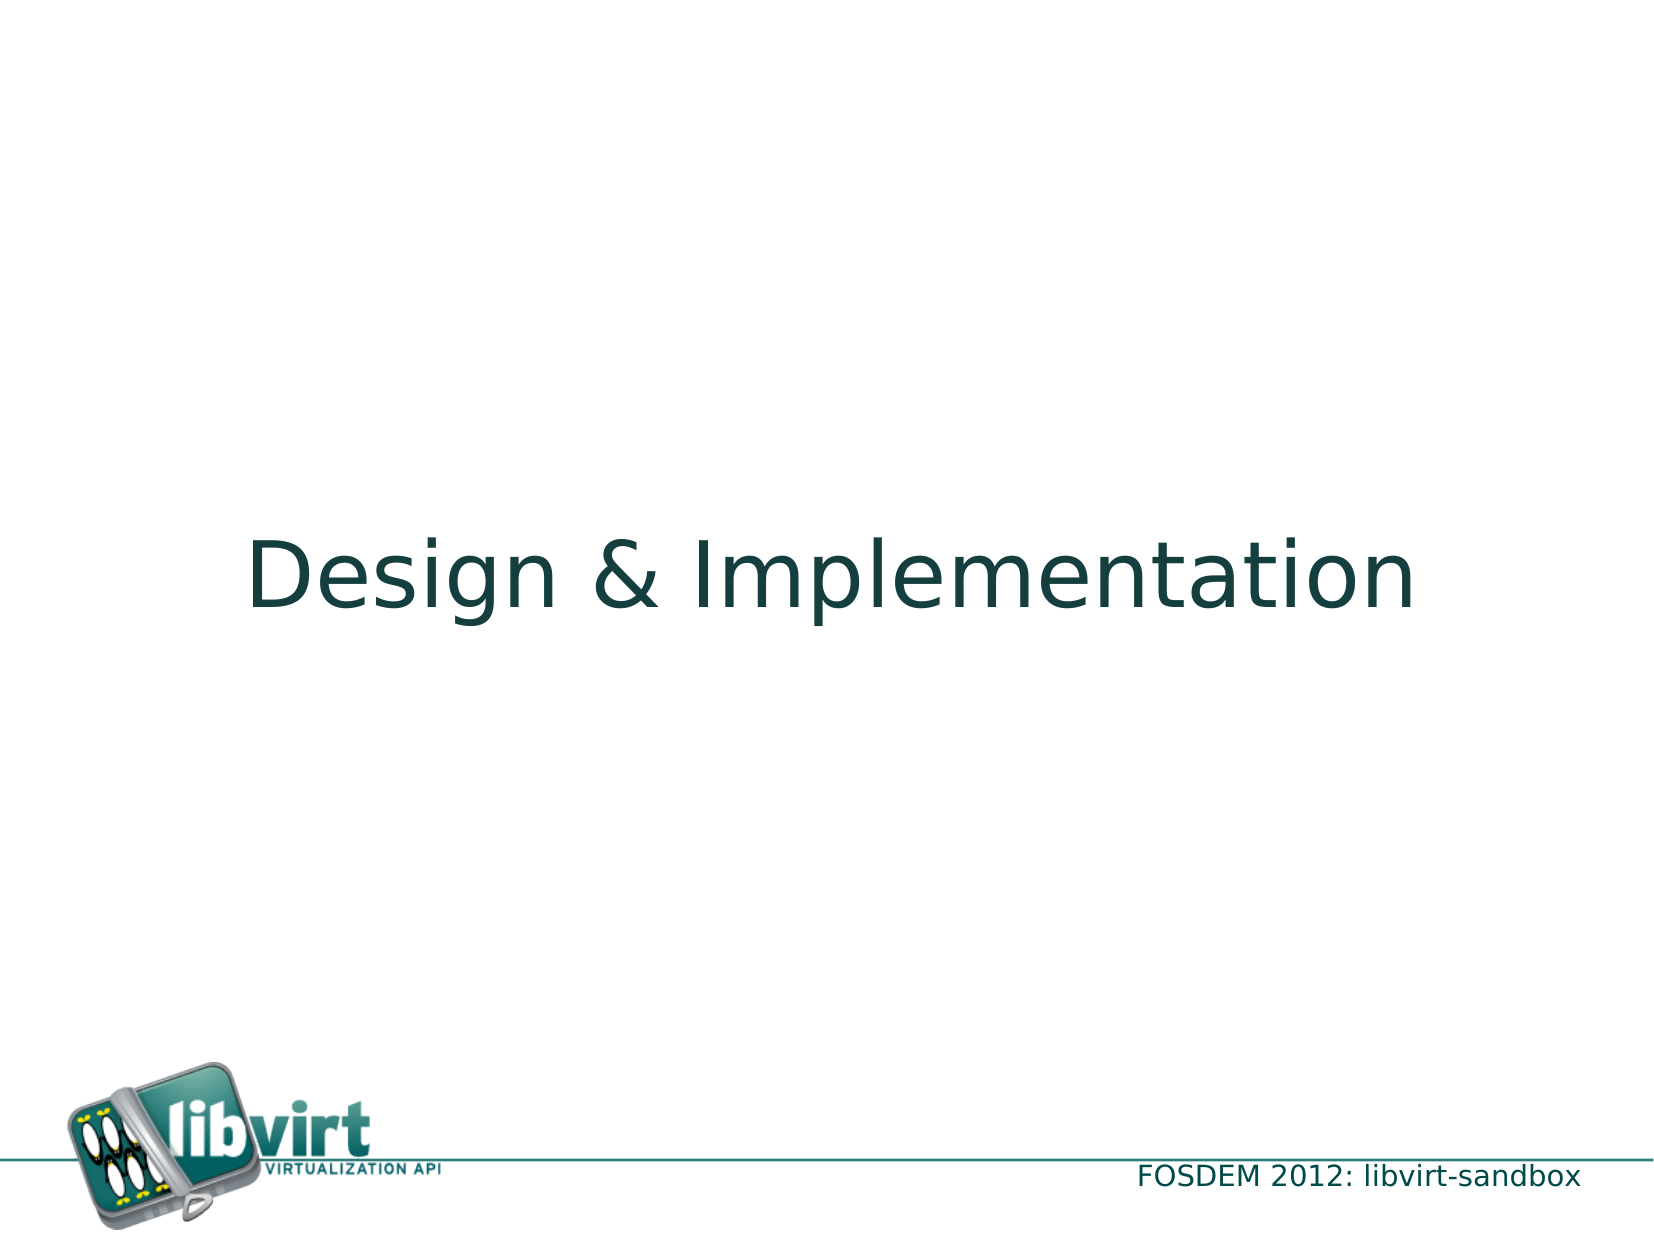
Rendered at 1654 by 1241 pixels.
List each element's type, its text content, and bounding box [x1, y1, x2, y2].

text_box FOSDEM 2012: libvirt-sandbox [1122, 1151, 1654, 1211]
title Design & Implementation [88, 472, 1577, 680]
picture [0, 1062, 1654, 1230]
